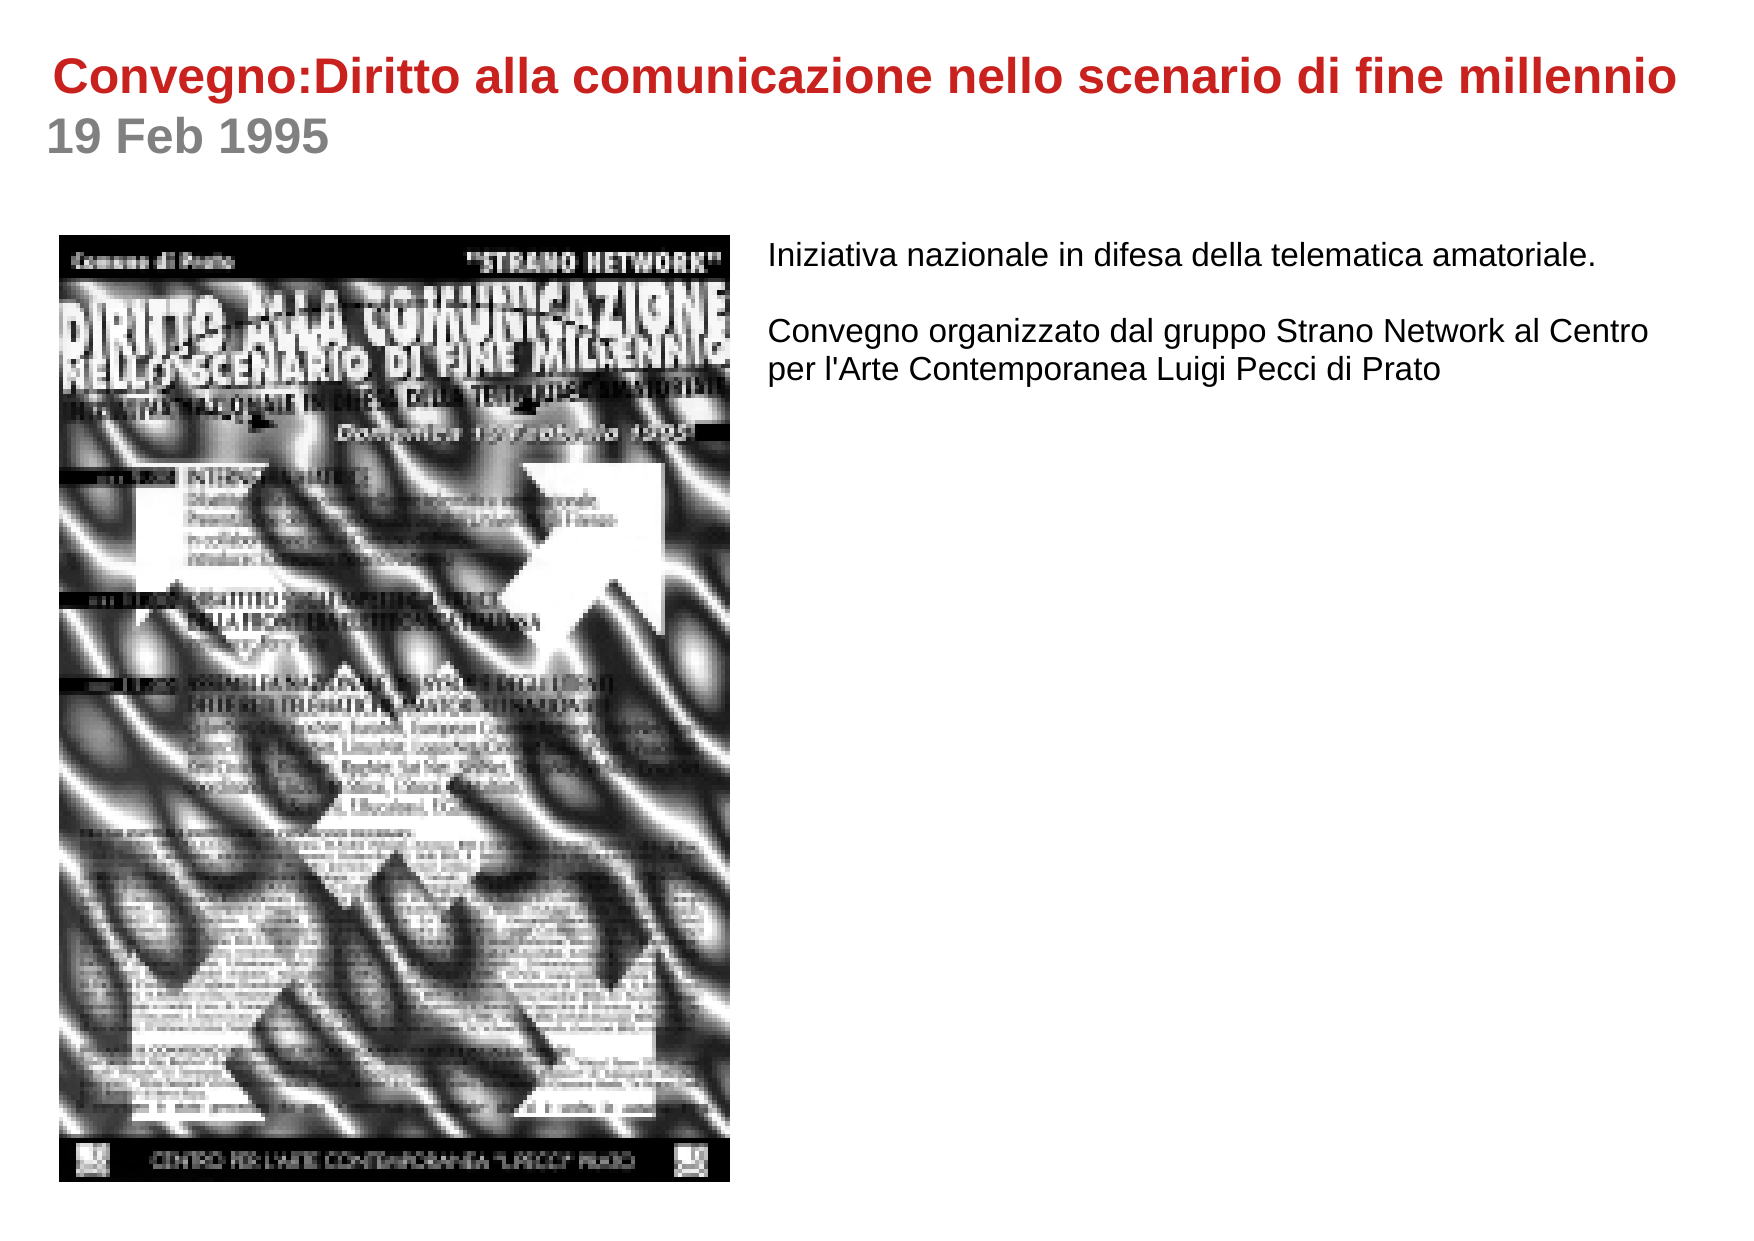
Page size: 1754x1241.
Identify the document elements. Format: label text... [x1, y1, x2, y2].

title Convegno:Diritto alla comunicazione nello scenario di fine millennio [52, 39, 1713, 114]
subtitle Iniziativa nazionale in difesa della telematica amatoriale. Convegno organizzato dal gruppo Strano Network al Centro per l'Arte Contemporanea Luigi Pecci di Prato [767, 236, 1692, 1182]
picture [59, 235, 730, 1182]
text_box 19 Feb 1995 [31, 101, 768, 178]
